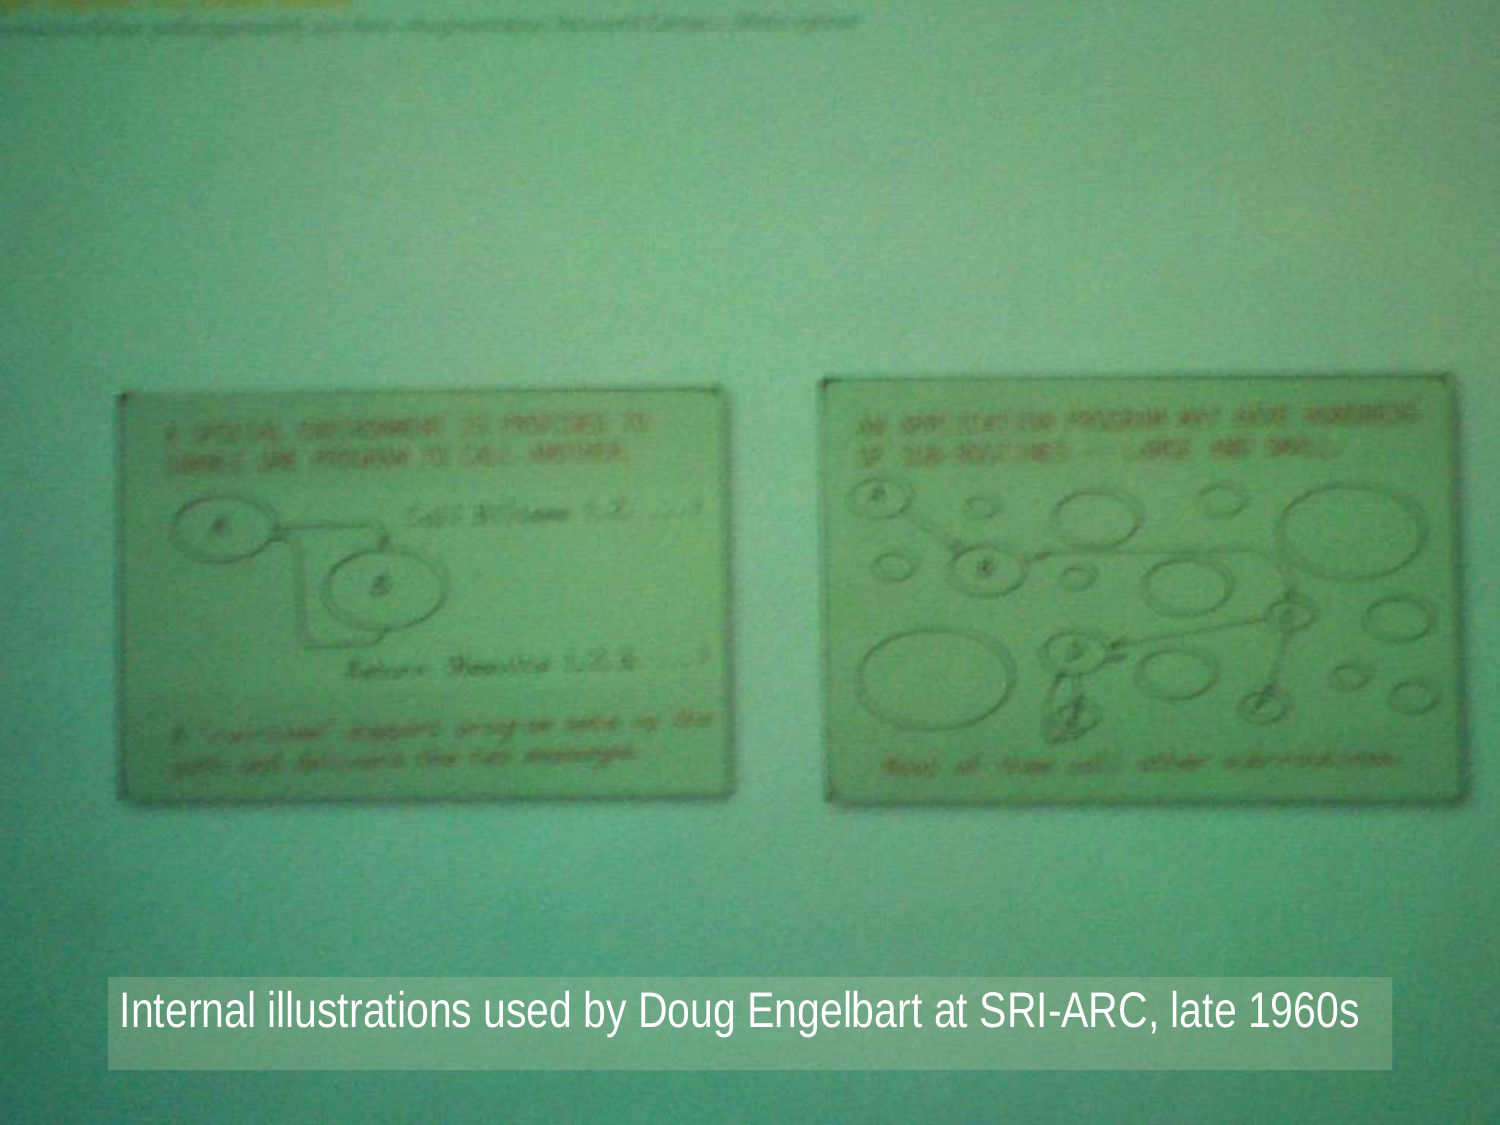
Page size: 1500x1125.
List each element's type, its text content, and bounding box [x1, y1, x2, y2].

text_box Internal illustrations used by Doug Engelbart at SRI-ARC, late 1960s [108, 977, 1393, 1071]
picture [0, 0, 1500, 1125]
